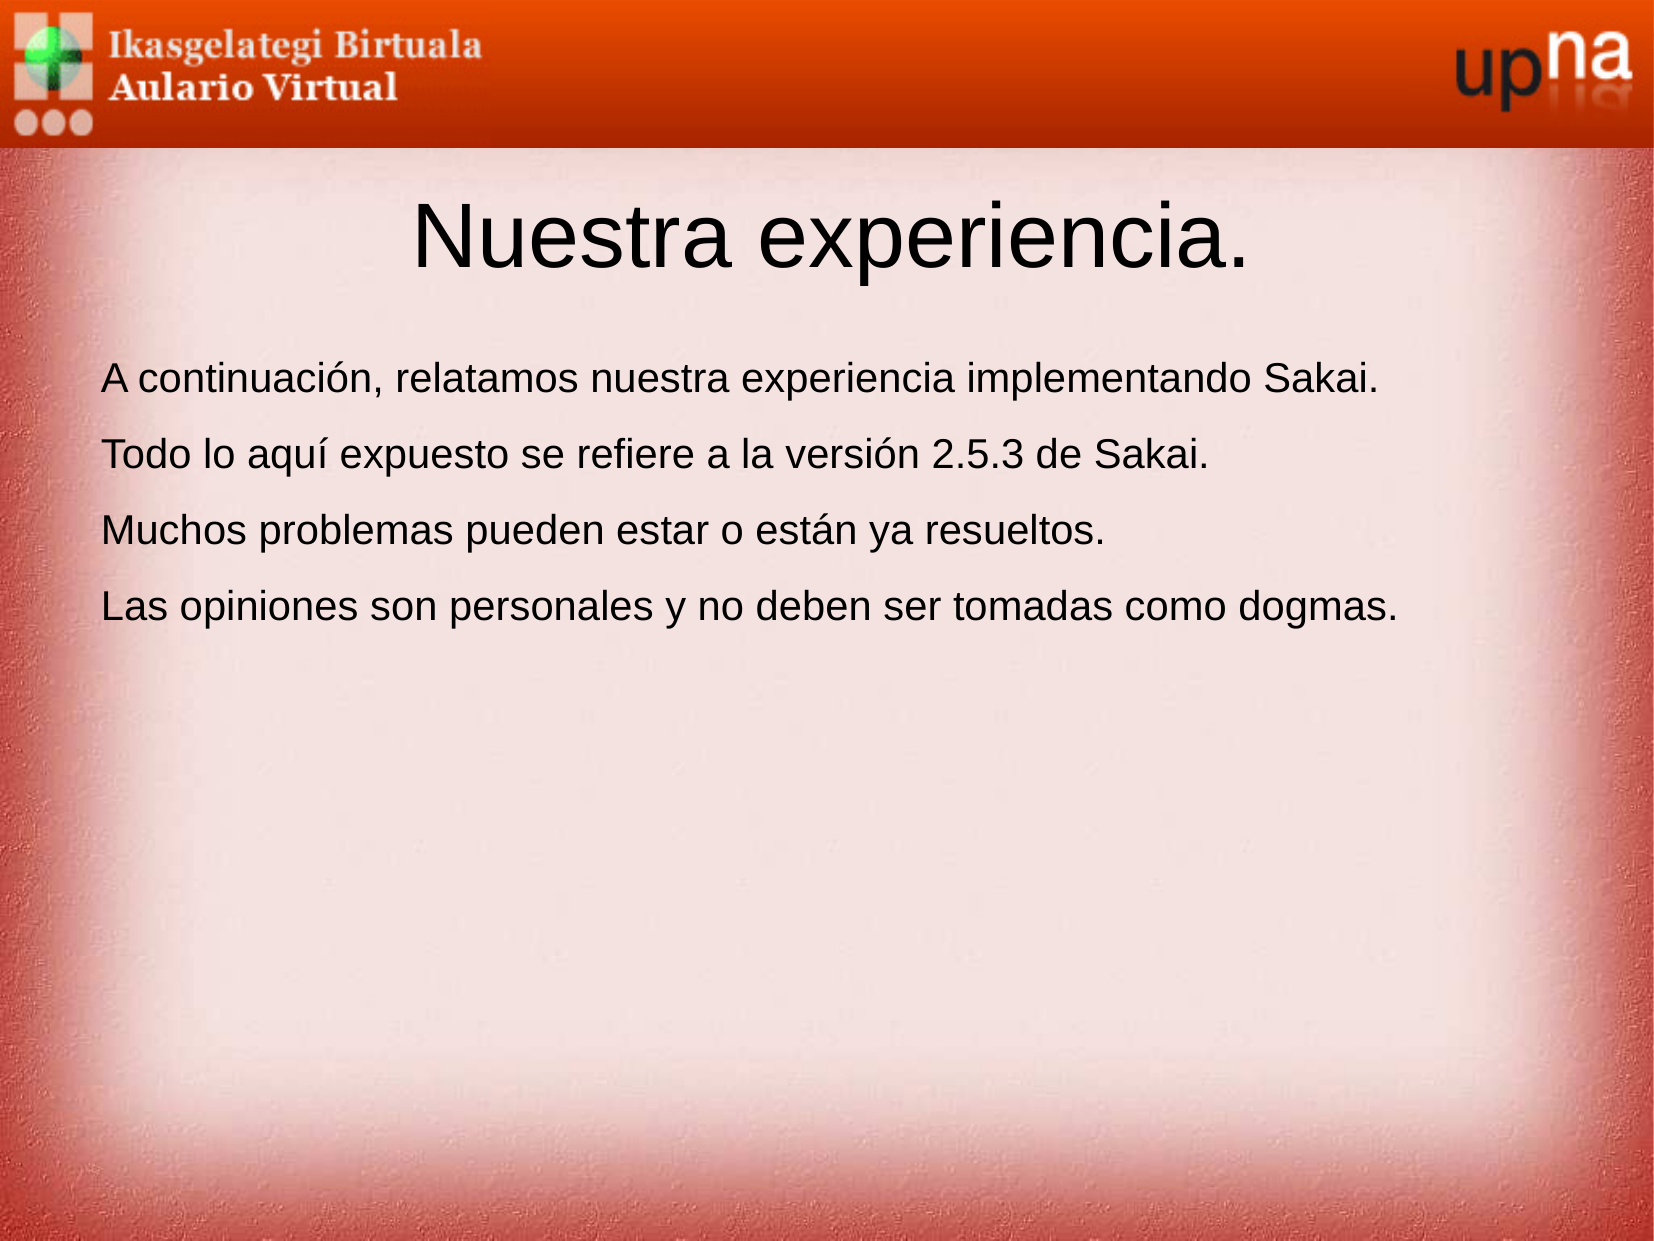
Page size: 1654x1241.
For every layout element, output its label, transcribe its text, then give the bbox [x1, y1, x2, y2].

picture [0, 0, 1654, 1241]
title Nuestra experiencia. [88, 147, 1577, 325]
list A continuación, relatamos nuestra experiencia implementando Sakai. Todo lo aquí expuesto se refiere a la versión 2.5.3 de Sakai. Muchos problemas pueden estar o están ya resueltos. Las opiniones son personales y no deben ser tomadas como dogmas. [83, 354, 1572, 1095]
